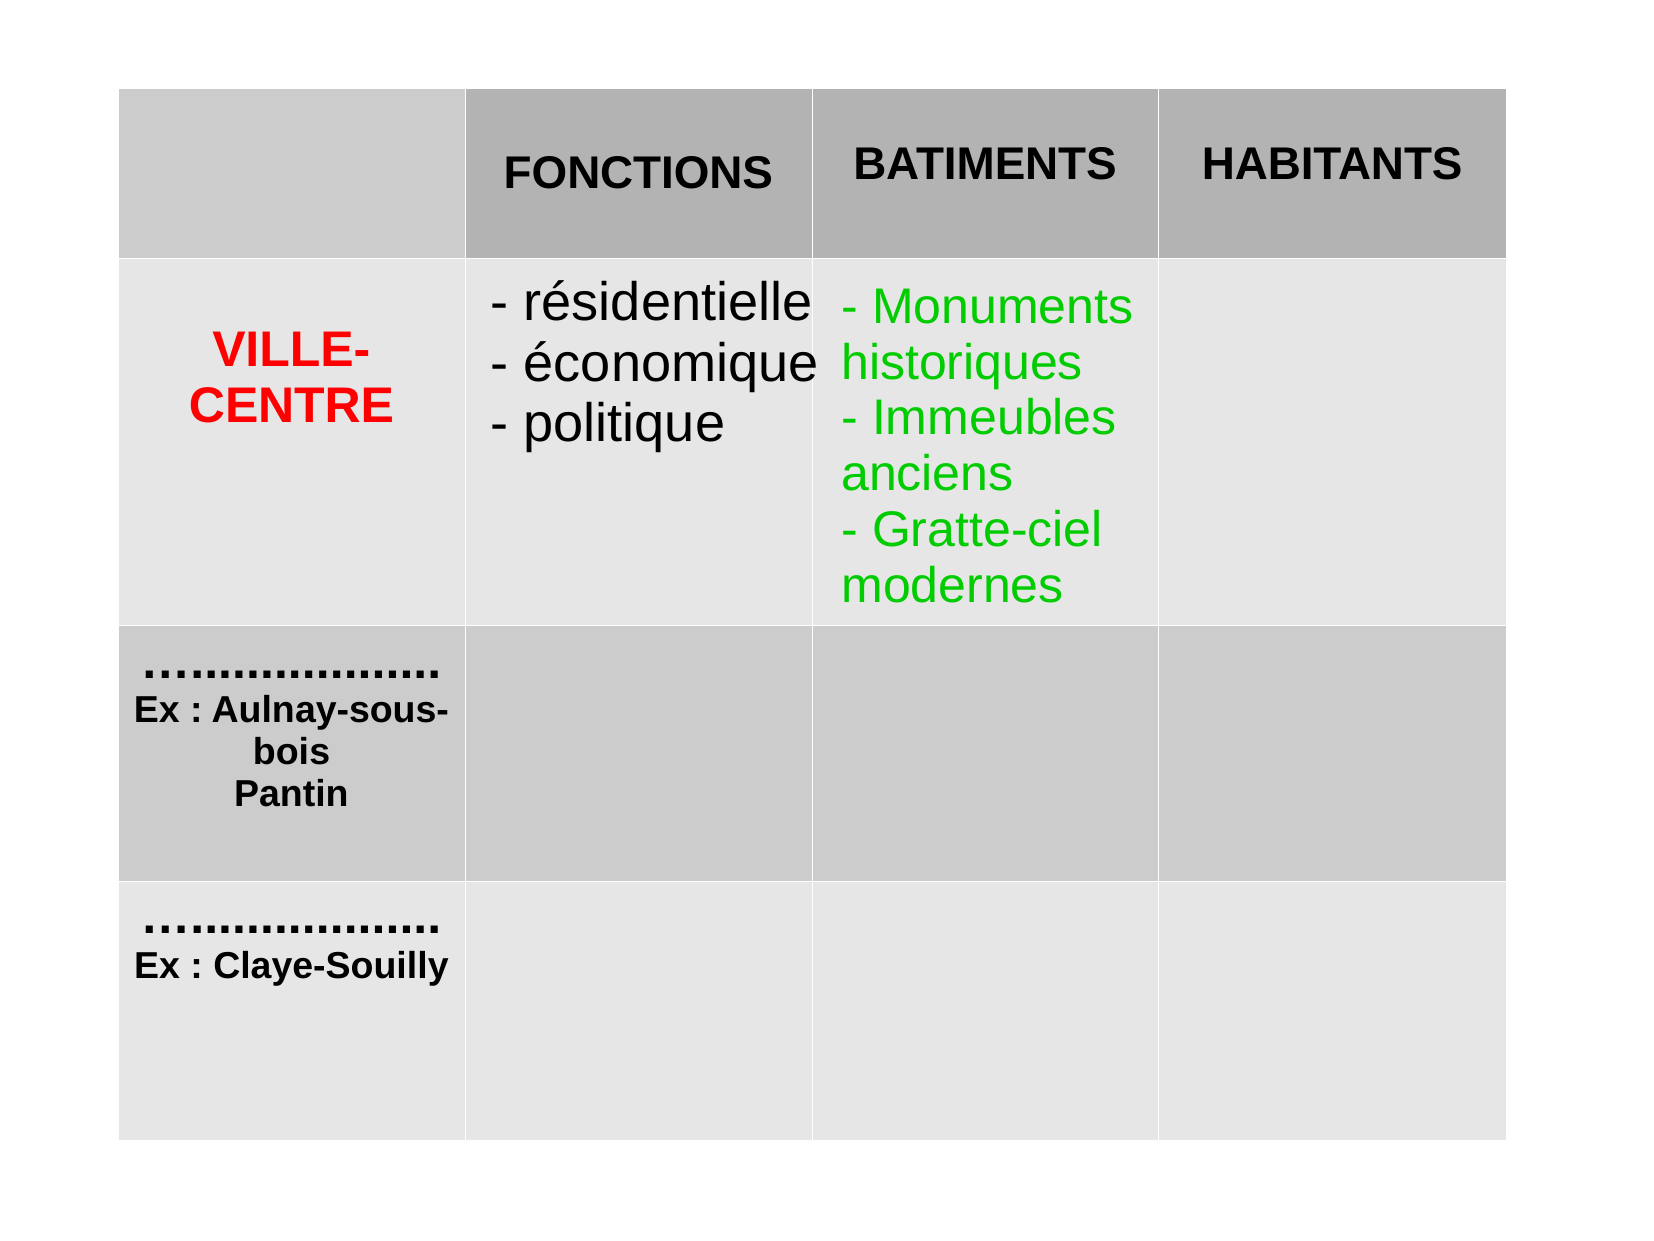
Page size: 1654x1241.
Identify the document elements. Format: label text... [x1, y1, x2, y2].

text_box - Monuments historiques - Immeubles anciens - Gratte-ciel modernes [826, 270, 1149, 621]
table_cell ….................. Ex : Claye-Souilly [119, 882, 465, 1140]
table_cell [1159, 259, 1506, 625]
table_cell [466, 259, 812, 625]
table_cell [466, 882, 812, 1140]
table_header HABITANTS [1159, 89, 1506, 258]
table_header [119, 89, 465, 258]
table_cell [813, 882, 1158, 1140]
table_cell [1159, 882, 1506, 1140]
table_cell VILLE-CENTRE [119, 259, 465, 625]
table_cell [466, 626, 812, 881]
table_header BATIMENTS [813, 89, 1158, 258]
table_cell [813, 626, 1158, 881]
table_cell [813, 259, 1158, 625]
text_box - résidentielle - économique - politique [475, 264, 835, 517]
table_cell ….................. Ex : Aulnay-sous-bois Pantin [119, 626, 465, 881]
table_cell [1159, 626, 1506, 881]
table_header FONCTIONS [466, 89, 812, 258]
